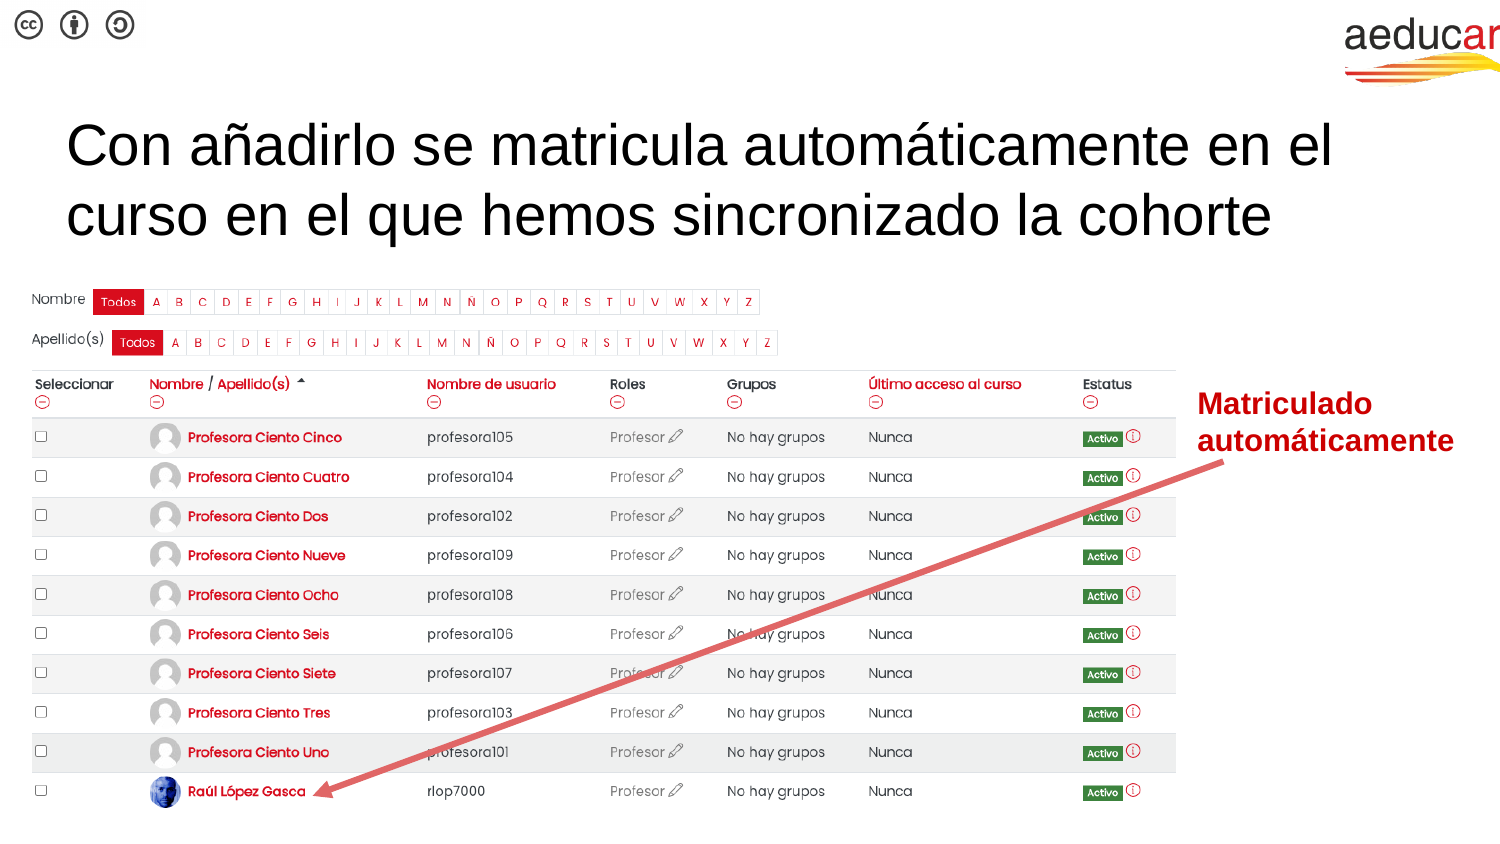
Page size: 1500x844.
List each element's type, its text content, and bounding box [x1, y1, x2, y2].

picture [0, 0, 146, 48]
picture [24, 280, 1183, 819]
picture [1344, 0, 1500, 104]
title Con añadirlo se matricula automáticamente en el curso en el que hemos sincronizado la cohorte [51, 92, 1449, 256]
text_box Matriculado automáticamente [1182, 368, 1475, 476]
